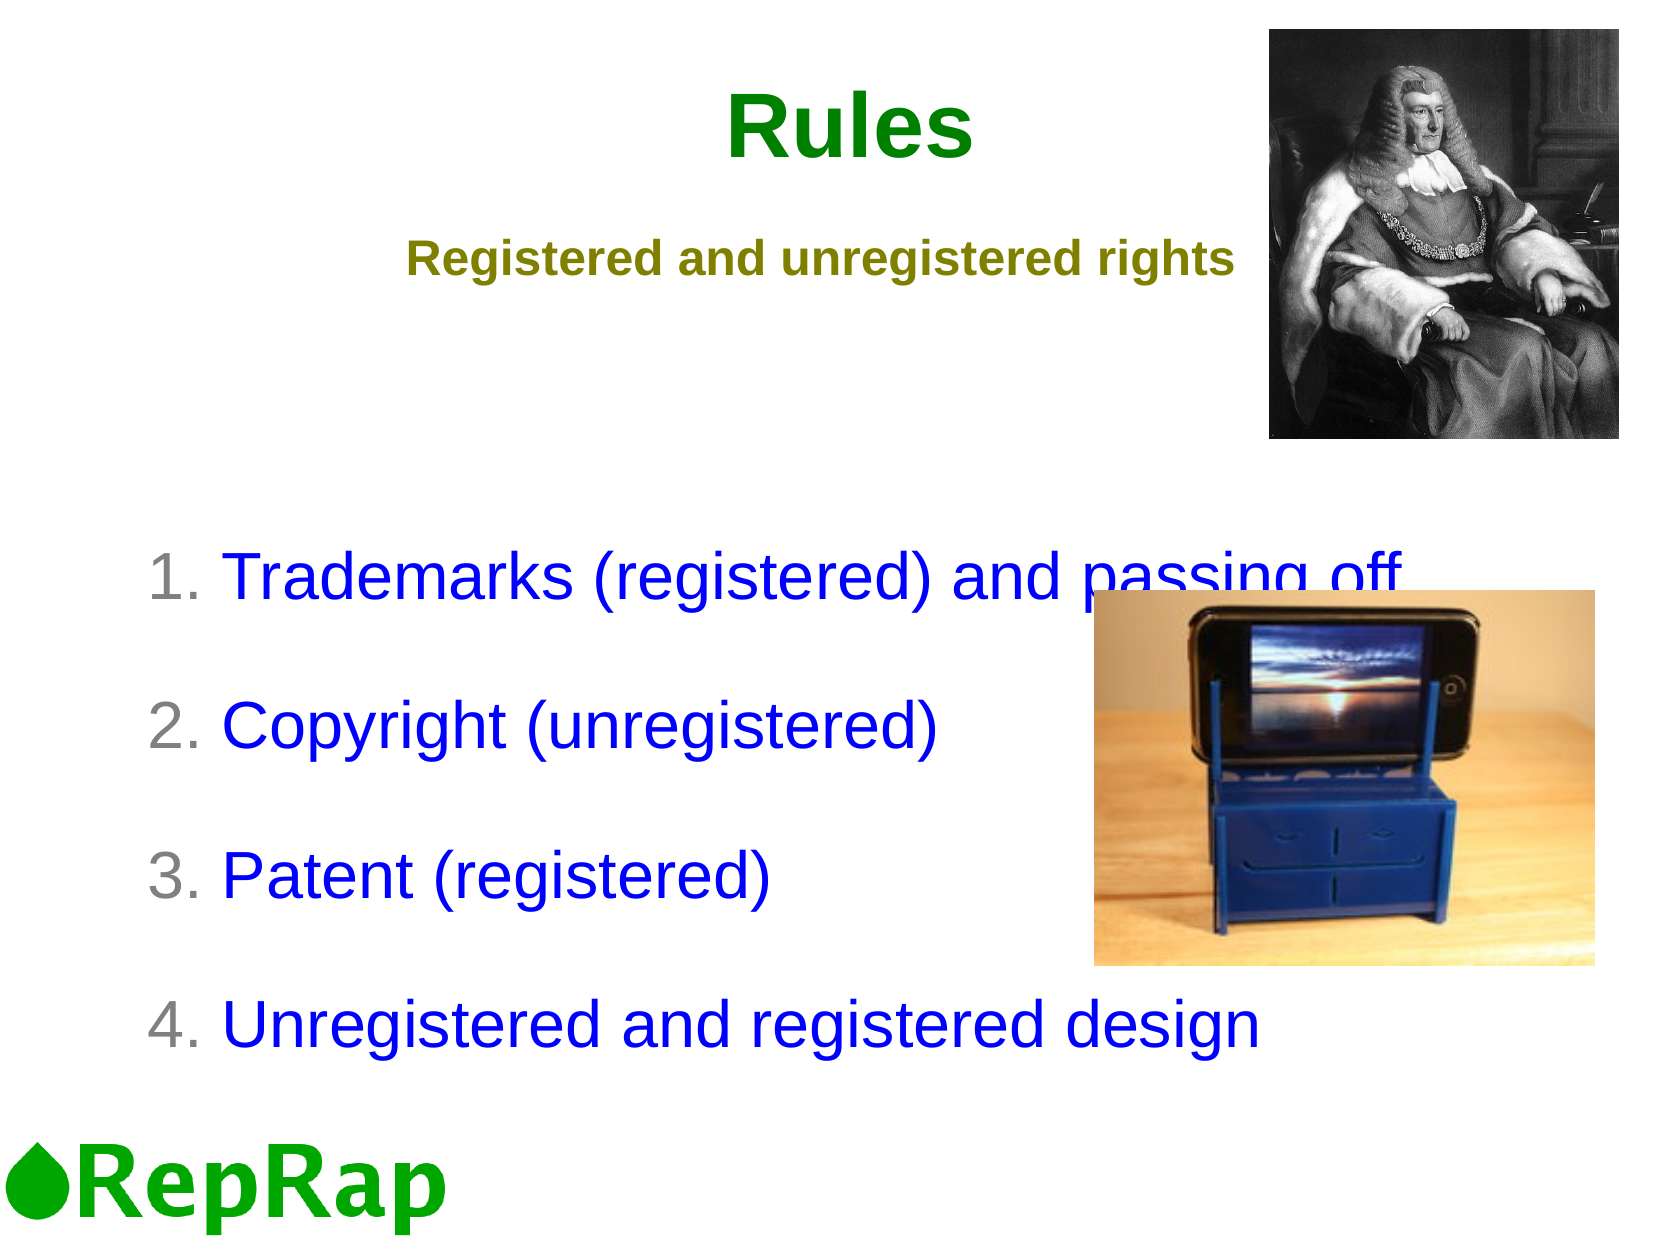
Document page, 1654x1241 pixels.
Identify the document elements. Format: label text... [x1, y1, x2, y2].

title Rules [106, 59, 1269, 162]
picture [1269, 29, 1619, 439]
text_box Trademarks (registered) and passing off Copyright (unregistered) Patent (registered) Unregistered and registered design [147, 472, 1565, 1054]
title Registered and unregistered rights [76, 162, 1565, 355]
picture [1094, 590, 1595, 966]
picture [0, 1138, 451, 1241]
